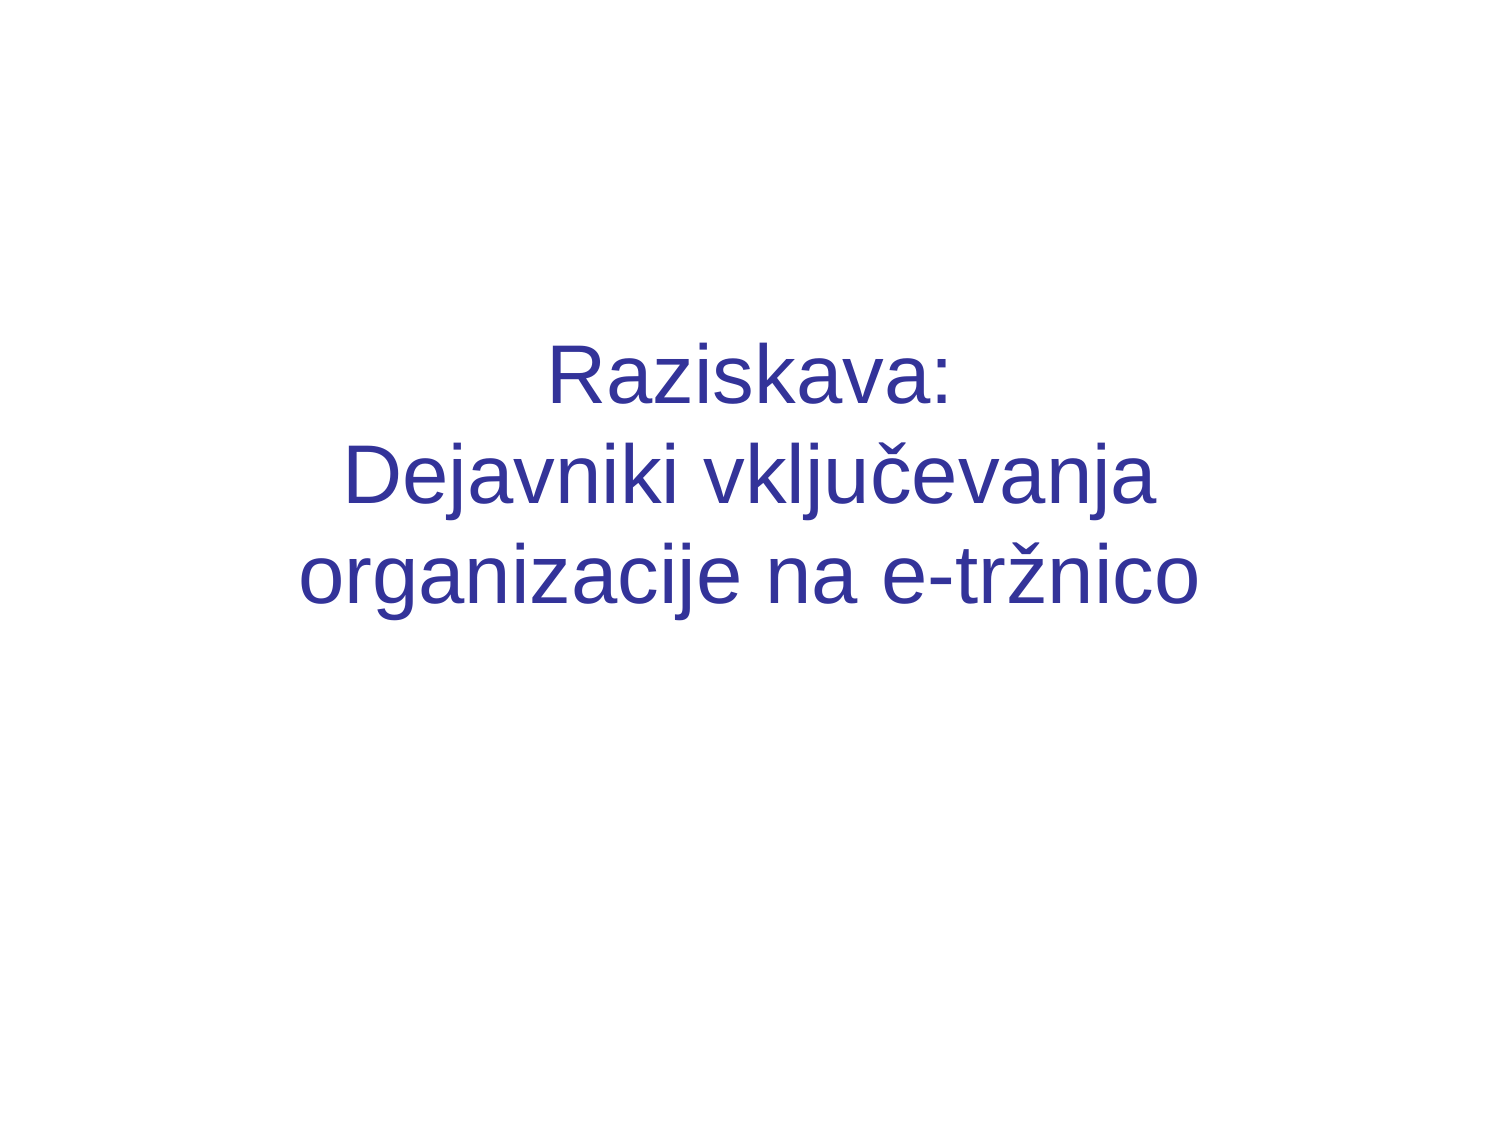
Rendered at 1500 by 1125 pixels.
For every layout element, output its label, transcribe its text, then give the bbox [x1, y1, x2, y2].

title Raziskava: Dejavniki vključevanja organizacije na e-tržnico [112, 312, 1388, 628]
